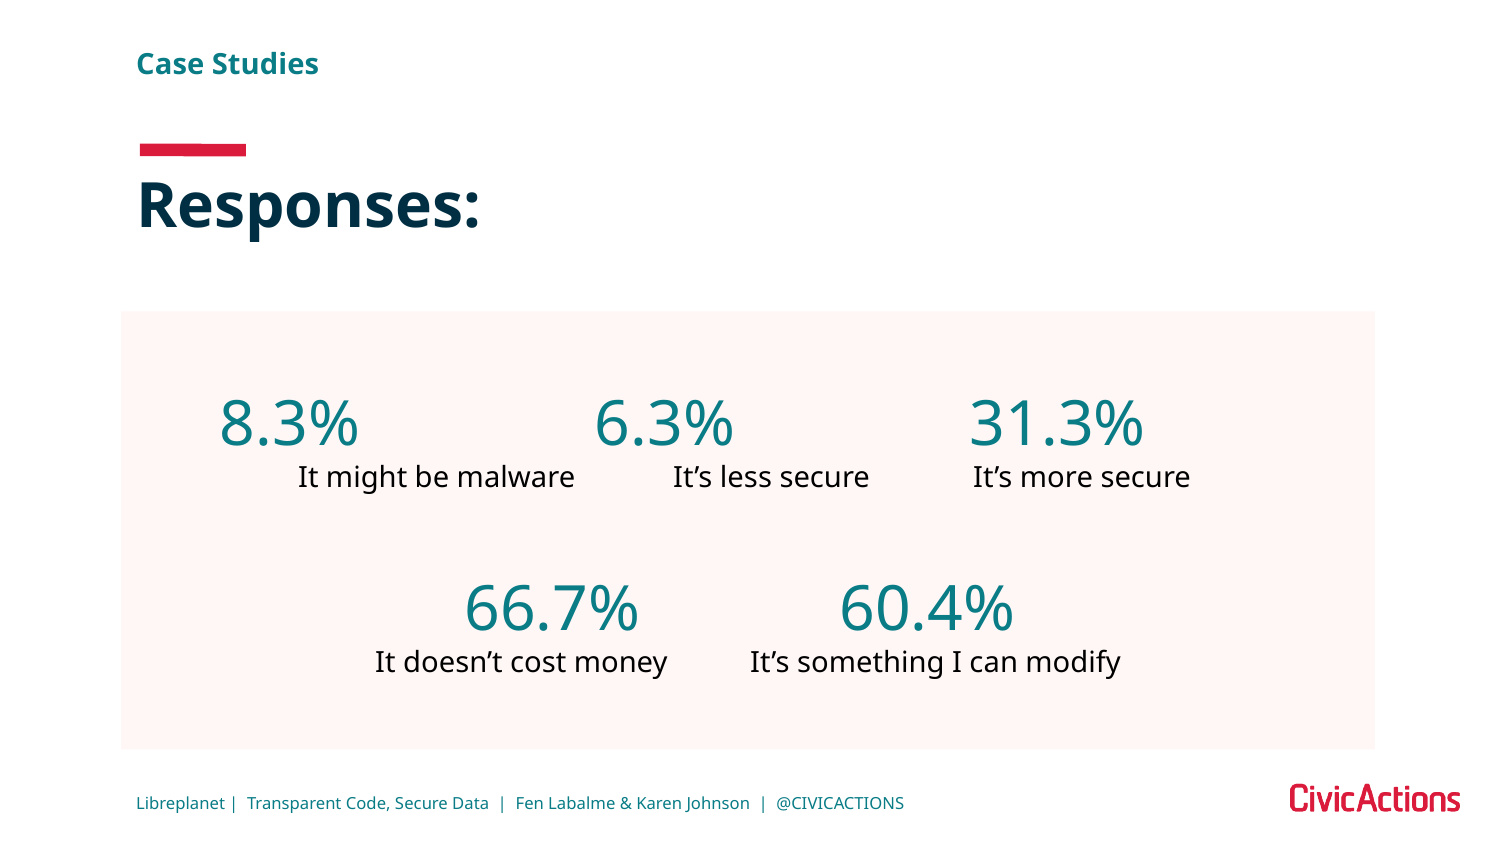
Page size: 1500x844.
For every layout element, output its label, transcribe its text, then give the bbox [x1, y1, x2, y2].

text_box 8.3% 6.3% 31.3% It might be malware It’s less secure It’s more secure 66.7% 60.4% It doesn’t cost money It’s something I can modify [121, 311, 1375, 750]
list Responses: [121, 150, 1375, 311]
text_box Libreplanet | Transparent Code, Secure Data | Fen Labalme & Karen Johnson | @CIVICACTIONS [121, 778, 1467, 817]
title Case Studies [121, 30, 1375, 112]
